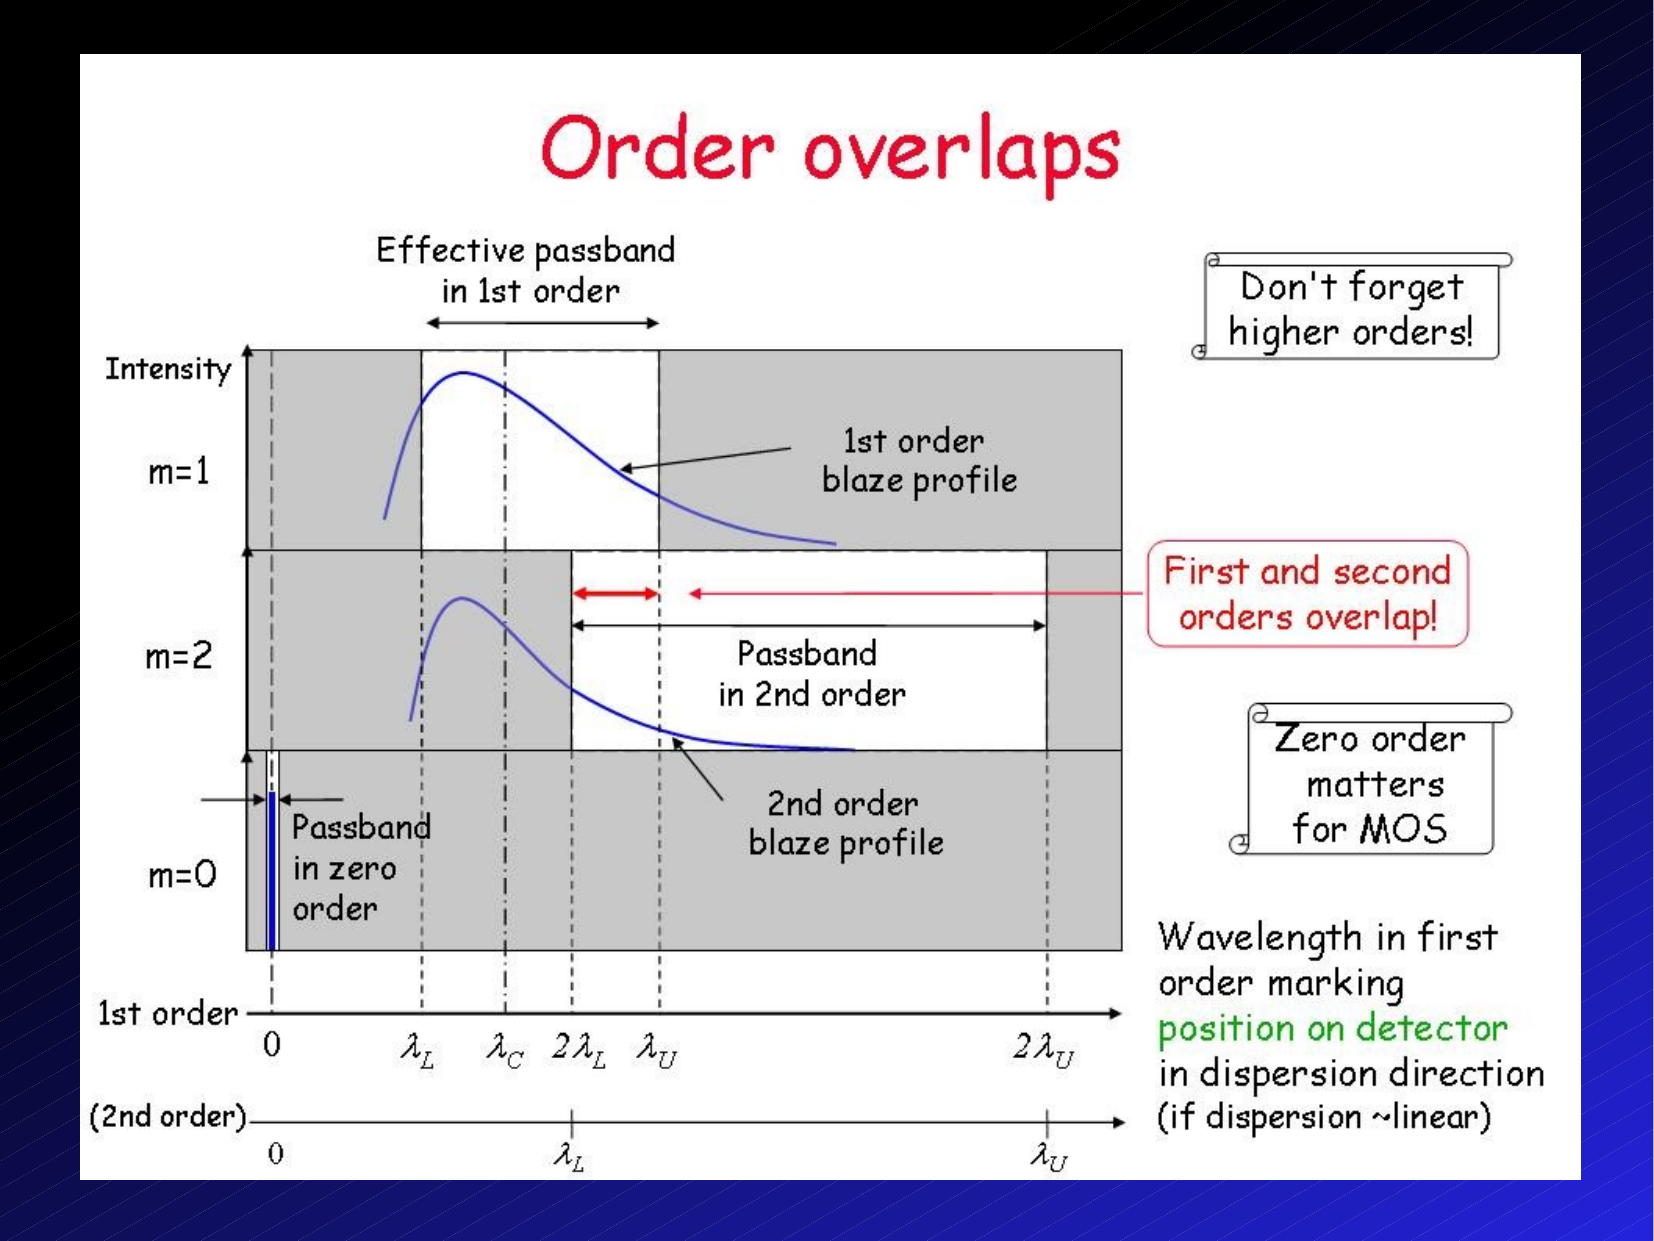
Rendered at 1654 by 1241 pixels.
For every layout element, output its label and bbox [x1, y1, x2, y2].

picture [80, 54, 1581, 1180]
